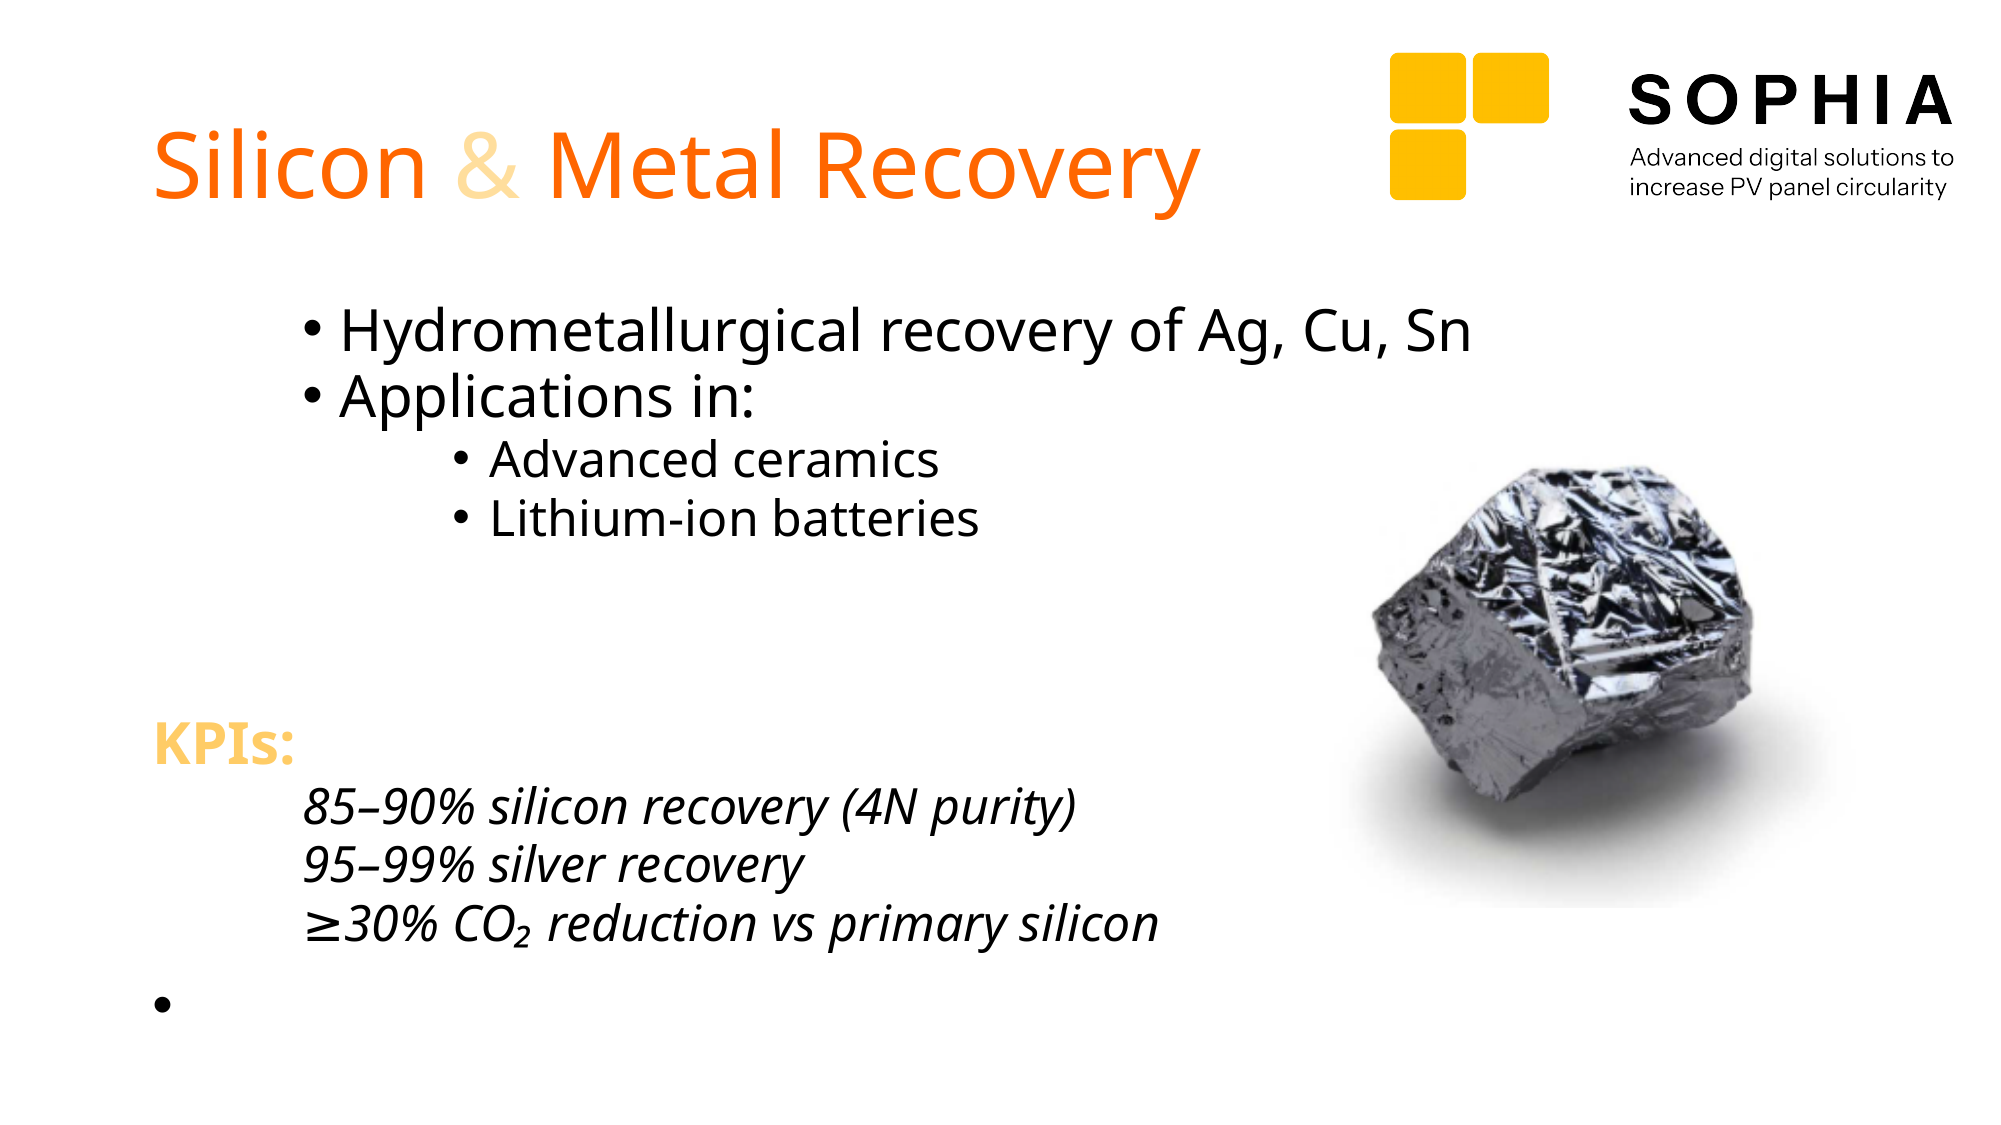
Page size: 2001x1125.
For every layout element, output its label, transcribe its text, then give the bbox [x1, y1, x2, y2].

title Silicon & Metal Recovery [137, 59, 1863, 278]
list Hydrometallurgical recovery of Ag, Cu, Sn Applications in: Advanced ceramics Lithium-ion batteries KPIs: 85–90% silicon recovery (4N purity) 95–99% silver recovery ≥30% CO₂ reduction vs primary silicon [137, 299, 1863, 1014]
picture [1254, 405, 1926, 908]
picture [1339, 0, 2000, 260]
